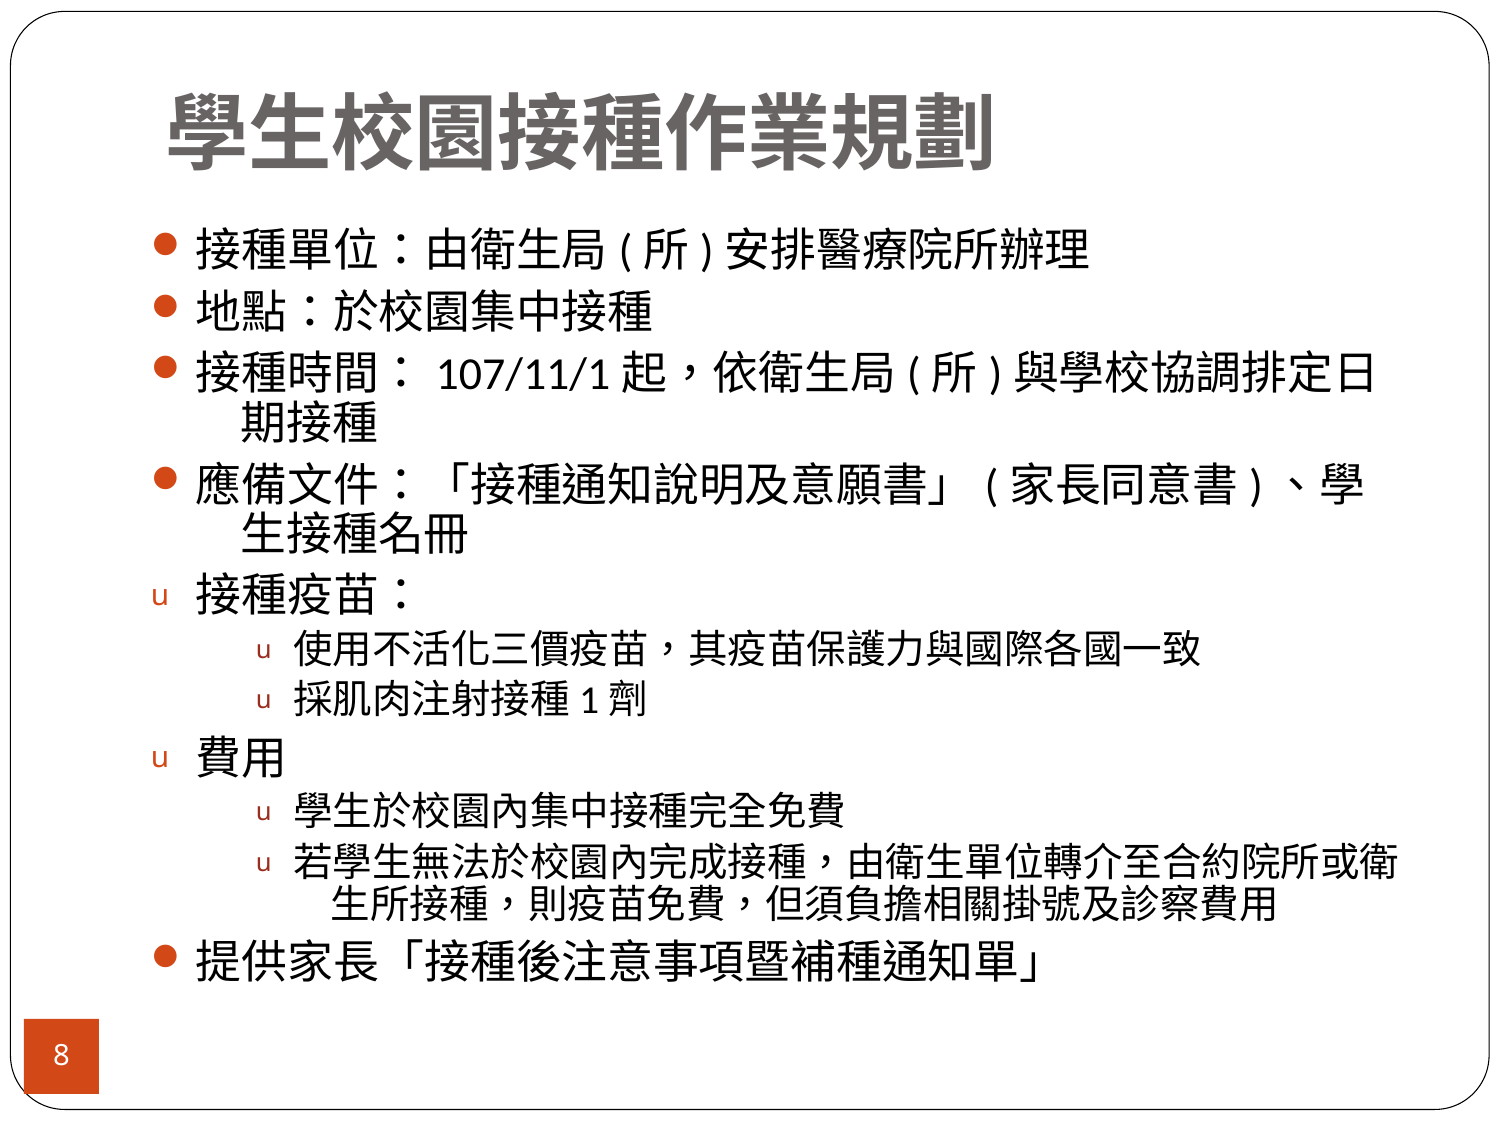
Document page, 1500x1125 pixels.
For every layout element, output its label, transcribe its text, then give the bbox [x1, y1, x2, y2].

list 接種單位：由衛生局(所)安排醫療院所辦理 地點：於校園集中接種 接種時間：107/11/1起，依衛生局(所)與學校協調排定日期接種 應備文件：「接種通知說明及意願書」(家長同意書)、學生接種名冊 接種疫苗： 使用不活化三價疫苗，其疫苗保護力與國際各國一致 採肌肉注射接種1劑 費用 學生於校園內集中接種完全免費 若學生無法於校園內完成接種，由衛生單位轉介至合約院所或衛生所接種，則疫苗免費，但須負擔相關掛號及診察費用 提供家長「接種後注意事項暨補種通知單」 [135, 219, 1424, 1047]
title 學生校園接種作業規劃 [150, 7, 1426, 195]
text_box [23, 1018, 99, 1094]
